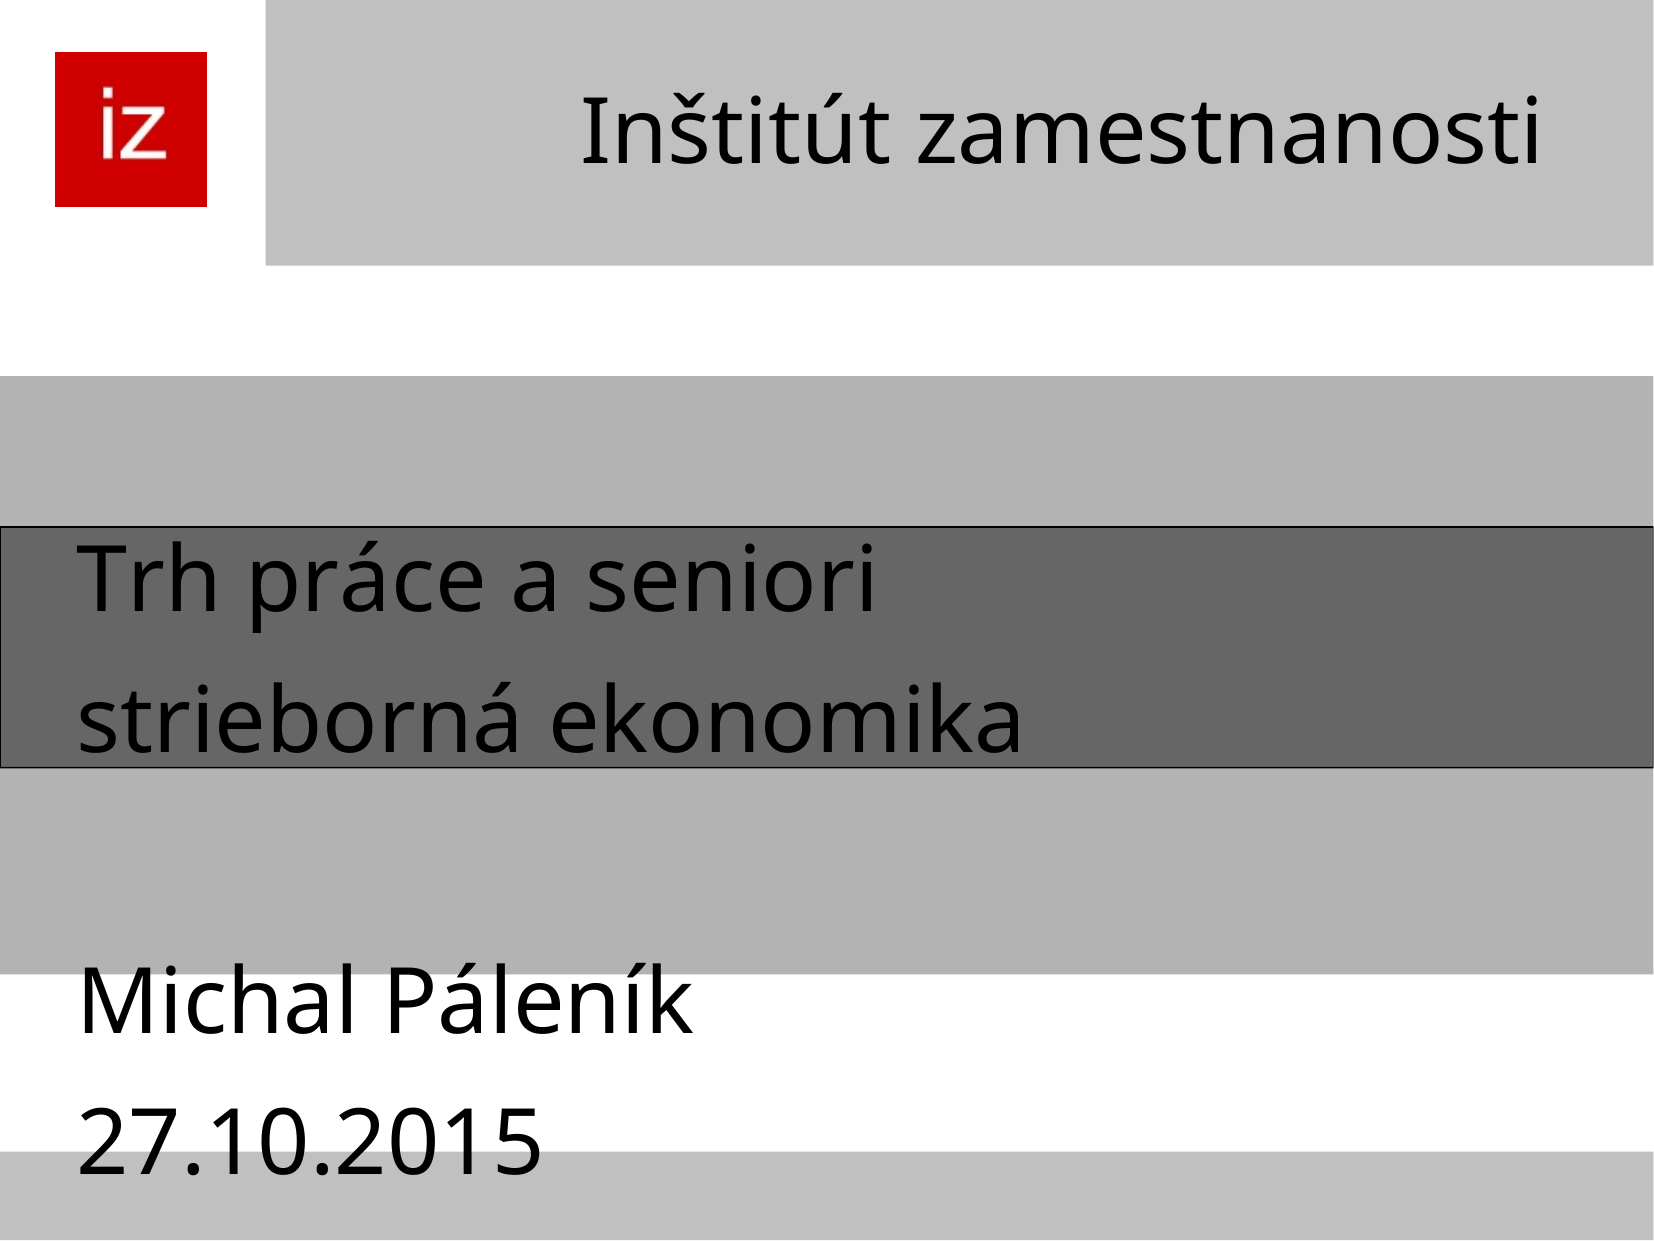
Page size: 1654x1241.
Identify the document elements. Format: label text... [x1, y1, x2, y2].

text_box [0, 376, 1654, 975]
picture [55, 52, 207, 207]
title Inštitút zamestnanosti [561, 29, 1565, 237]
list Trh práce a seniori strieborná ekonomika Michal Páleník 27.10.2015 [59, 531, 1506, 1120]
